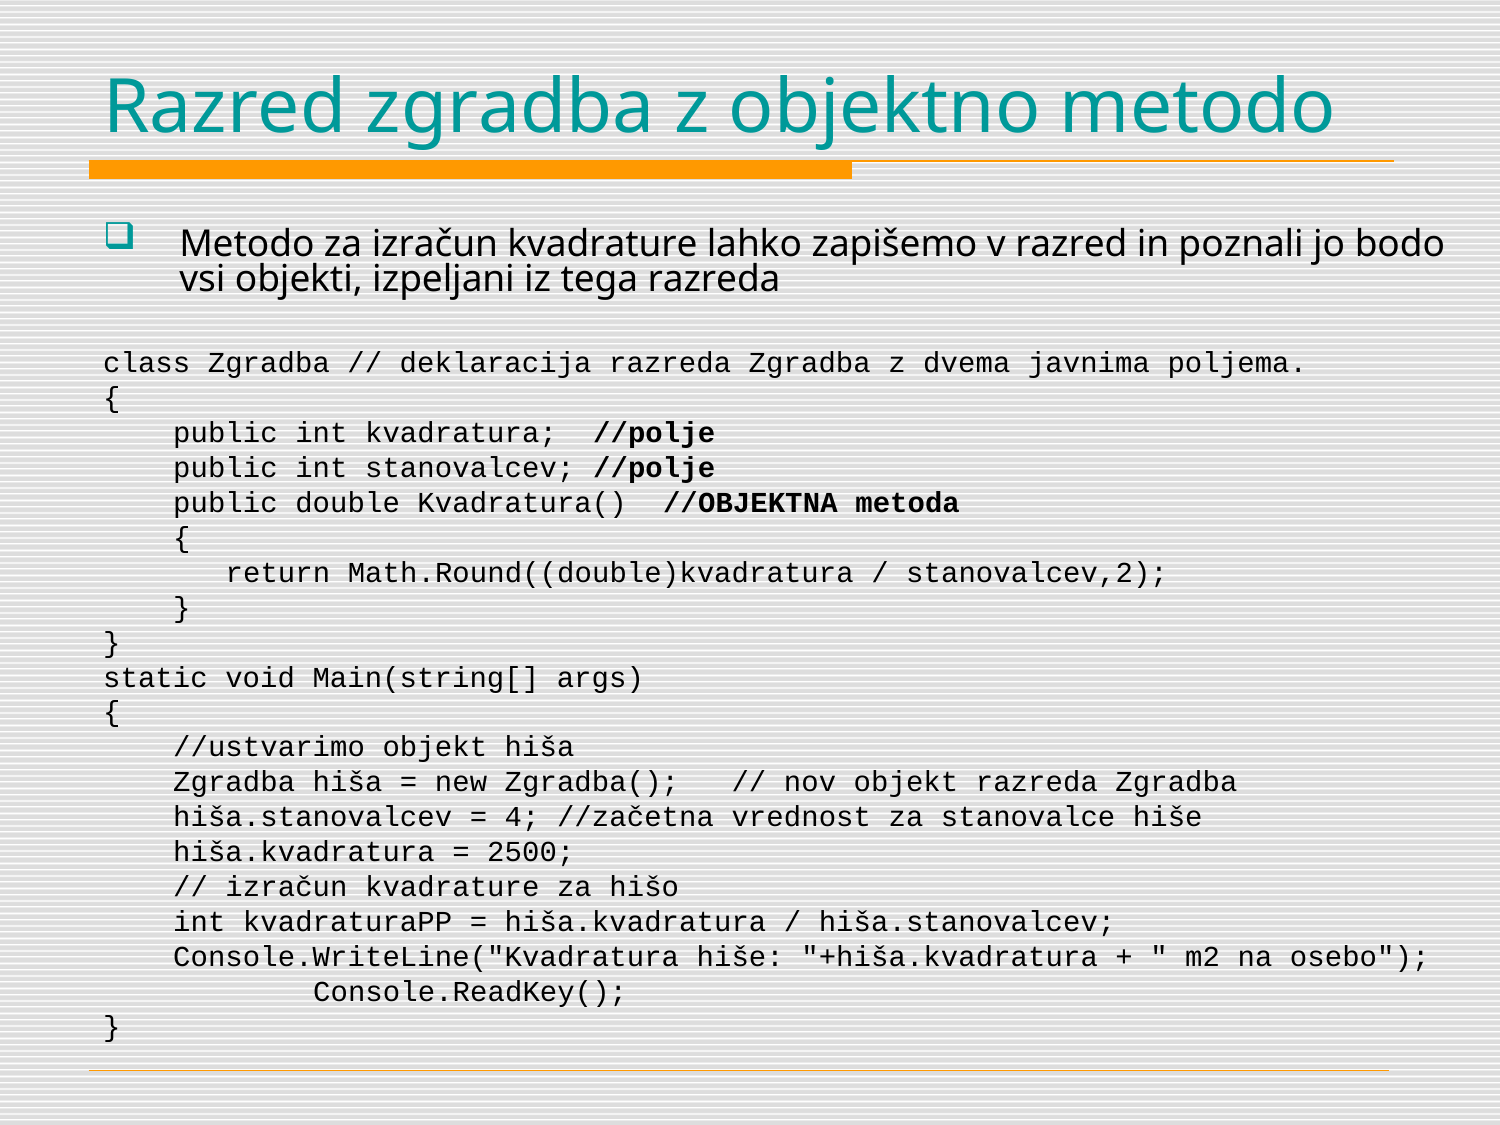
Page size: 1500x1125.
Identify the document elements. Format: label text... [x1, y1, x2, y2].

list Metodo za izračun kvadrature lahko zapišemo v razred in poznali jo bodo vsi objekti, izpeljani iz tega razreda class Zgradba // deklaracija razreda Zgradba z dvema javnima poljema. { public int kvadratura; //polje public int stanovalcev; //polje public double Kvadratura() //OBJEKTNA metoda { return Math.Round((double)kvadratura / stanovalcev,2); } } static void Main(string[] args) { //ustvarimo objekt hiša Zgradba hiša = new Zgradba(); // nov objekt razreda Zgradba hiša.stanovalcev = 4; //začetna vrednost za stanovalce hiše hiša.kvadratura = 2500; // izračun kvadrature za hišo int kvadraturaPP = hiša.kvadratura / hiša.stanovalcev; Console.WriteLine("Kvadratura hiše: "+hiša.kvadratura + " m2 na osebo"); Console.ReadKey(); } [88, 220, 1483, 1059]
title Razred zgradba z objektno metodo [88, 42, 1401, 155]
picture [0, 0, 1500, 1125]
